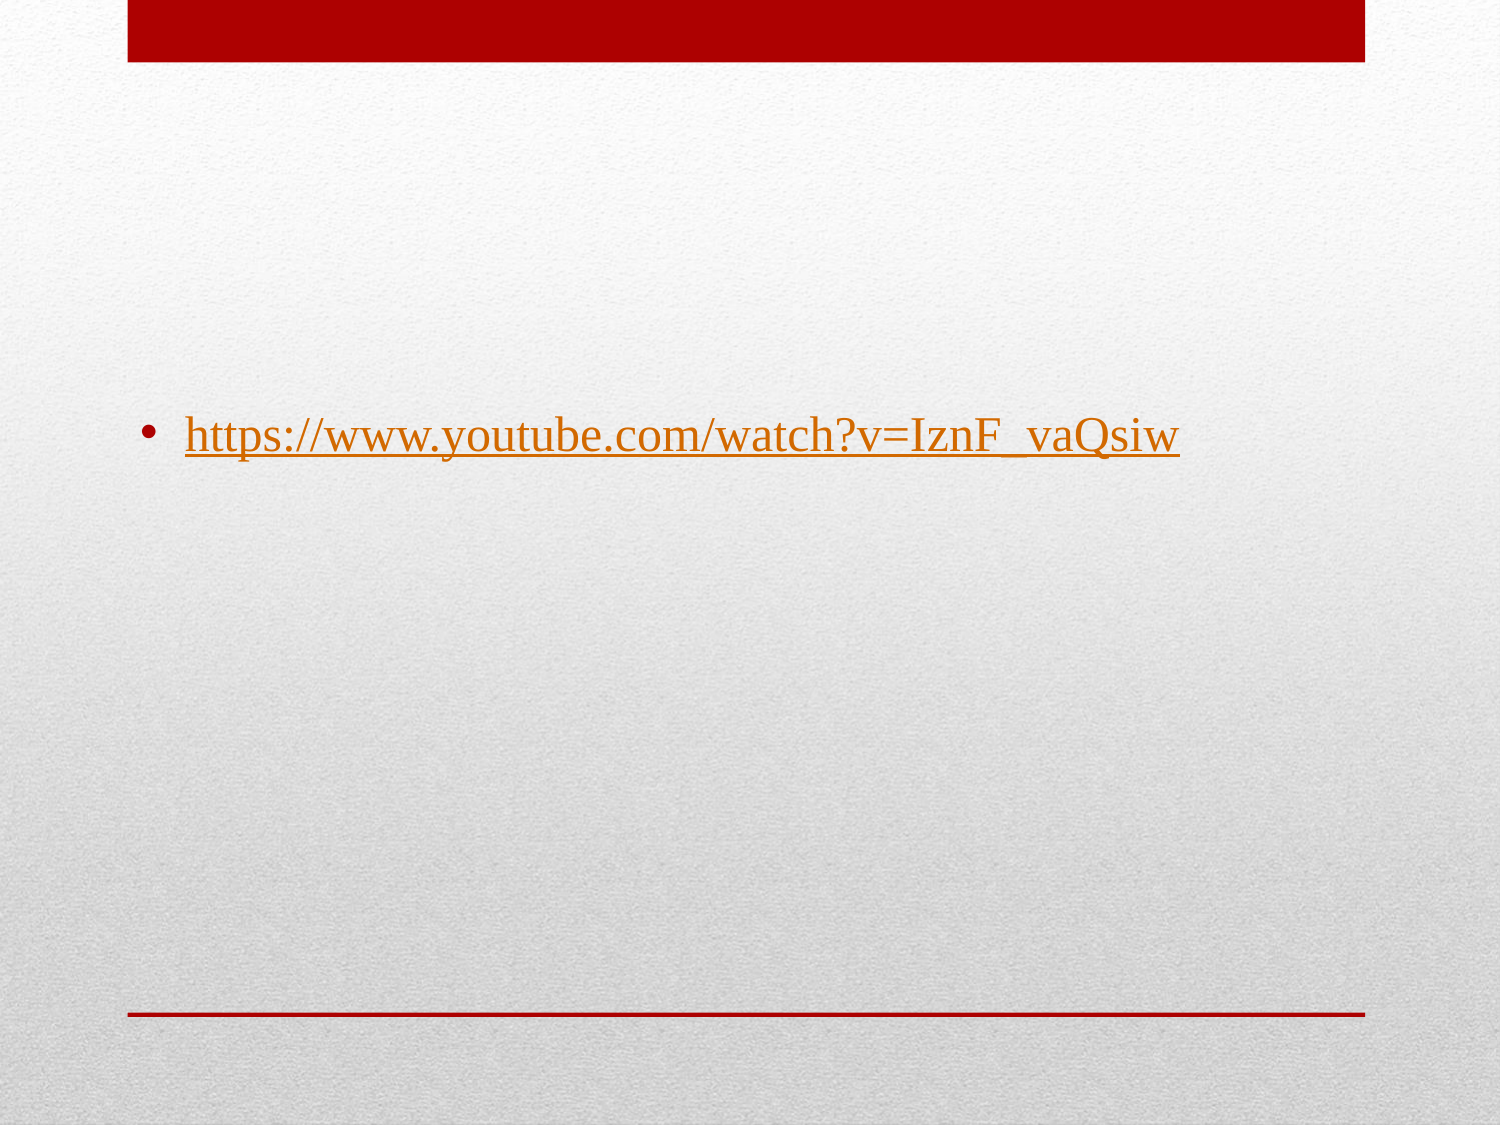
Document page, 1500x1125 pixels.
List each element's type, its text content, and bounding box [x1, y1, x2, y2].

list https://www.youtube.com/watch?v=IznF_vaQsiw [125, 112, 1363, 750]
picture [0, 0, 1500, 1125]
